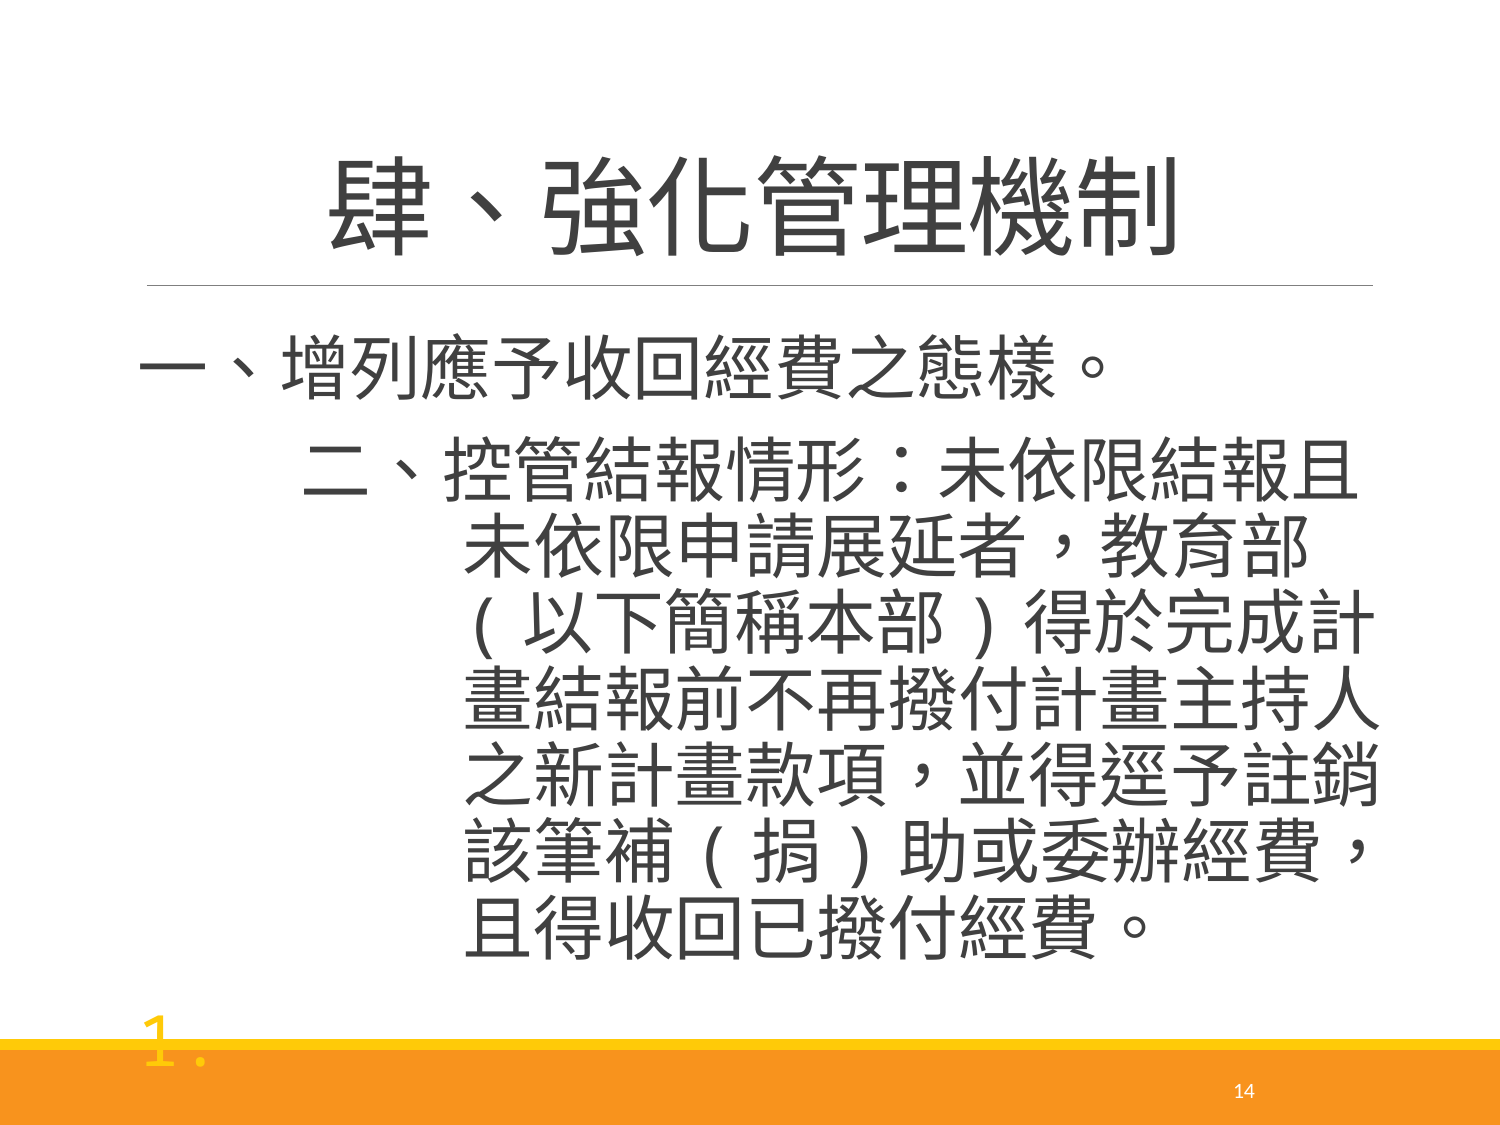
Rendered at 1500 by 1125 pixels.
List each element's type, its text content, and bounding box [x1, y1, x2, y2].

list 一、增列應予收回經費之態樣。 二、控管結報情形：未依限結報且未依限申請展延者，教育部(以下簡稱本部)得於完成計畫結報前不再撥付計畫主持人之新計畫款項，並得逕予註銷該筆補(捐)助或委辦經費，且得收回已撥付經費。 [110, 326, 1399, 978]
text_box 14 [1218, 1059, 1380, 1120]
title 肆、強化管理機制 [211, 90, 1298, 278]
